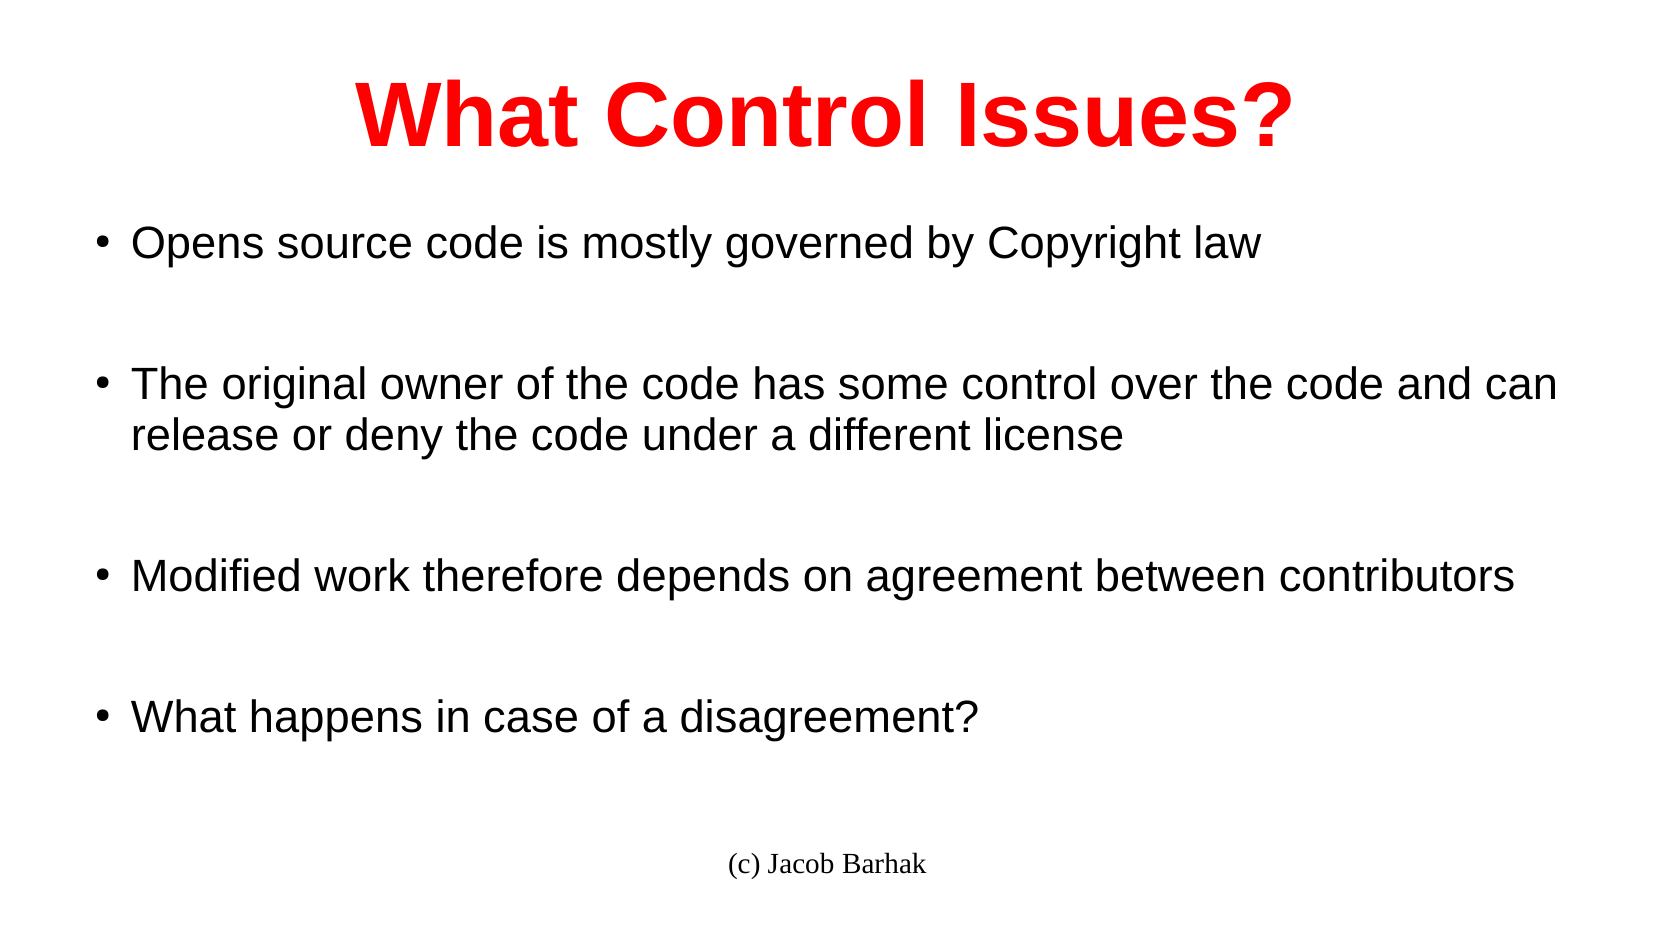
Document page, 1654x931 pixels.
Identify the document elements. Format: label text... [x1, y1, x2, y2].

title What Control Issues? [82, 37, 1571, 193]
list Opens source code is mostly governed by Copyright law The original owner of the code has some control over the code and can release or deny the code under a different license Modified work therefore depends on agreement between contributors What happens in case of a disagreement? [82, 217, 1571, 758]
